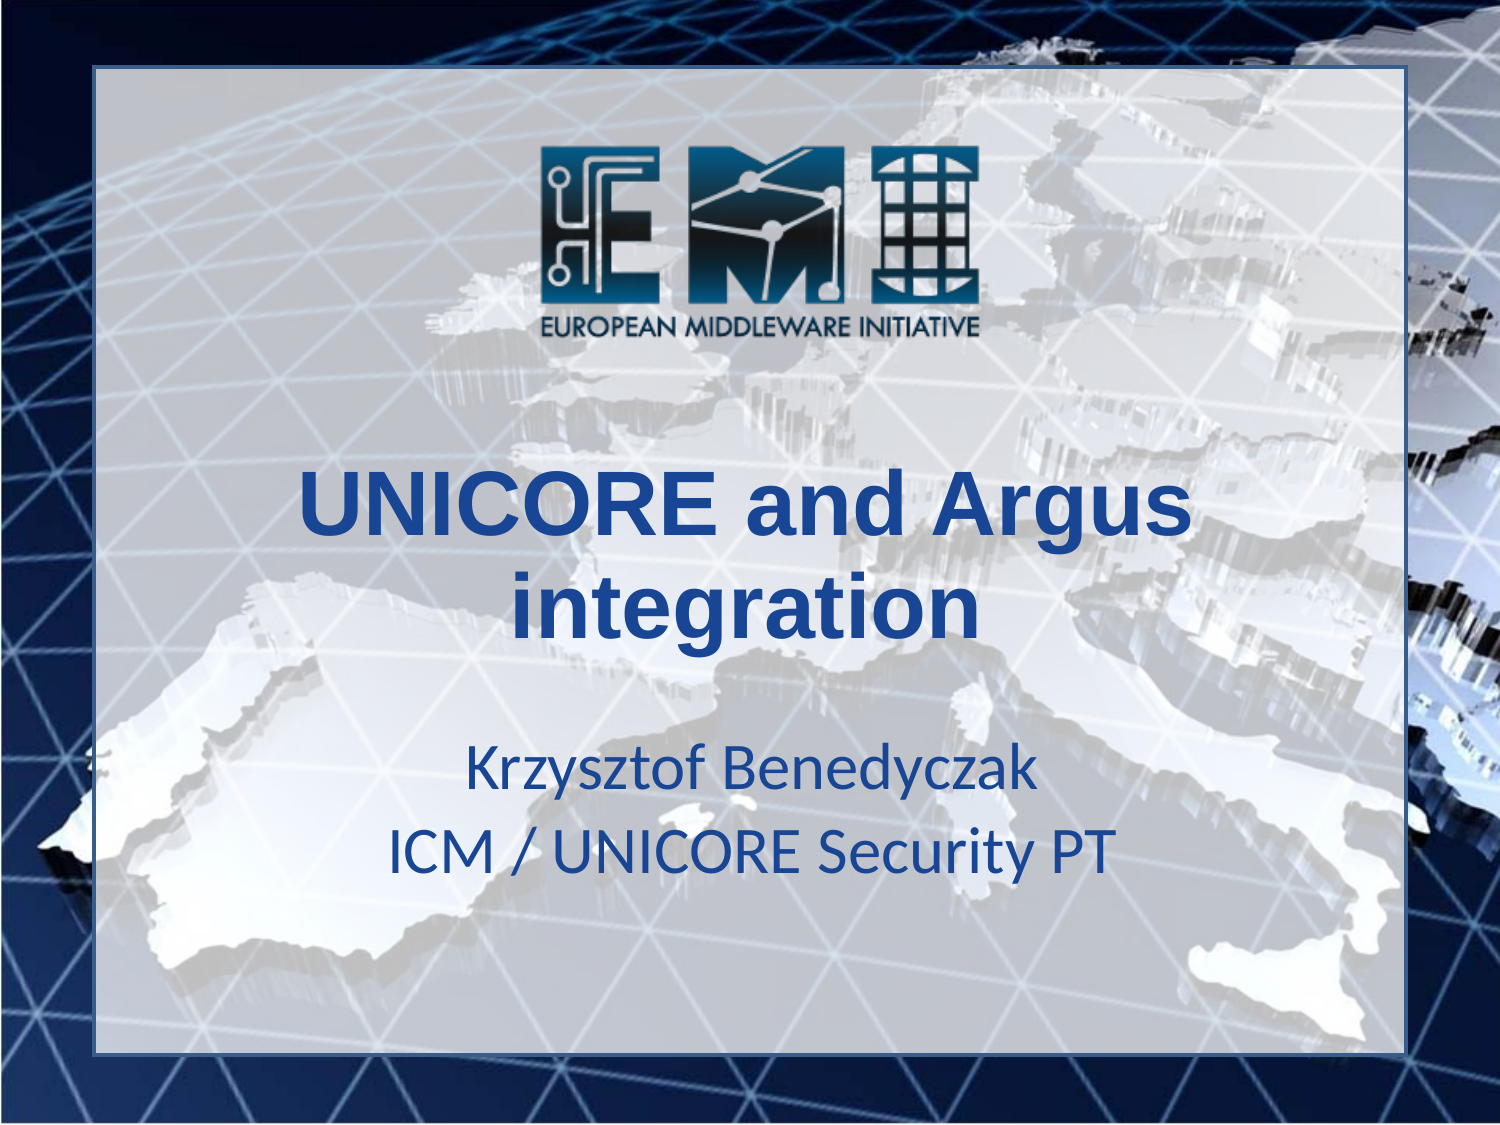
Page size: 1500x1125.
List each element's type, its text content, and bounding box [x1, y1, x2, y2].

title UNICORE and Argus integration [109, 445, 1385, 687]
text_box Krzysztof Benedyczak ICM / UNICORE Security PT [224, 732, 1280, 1020]
picture [0, 0, 1500, 1125]
